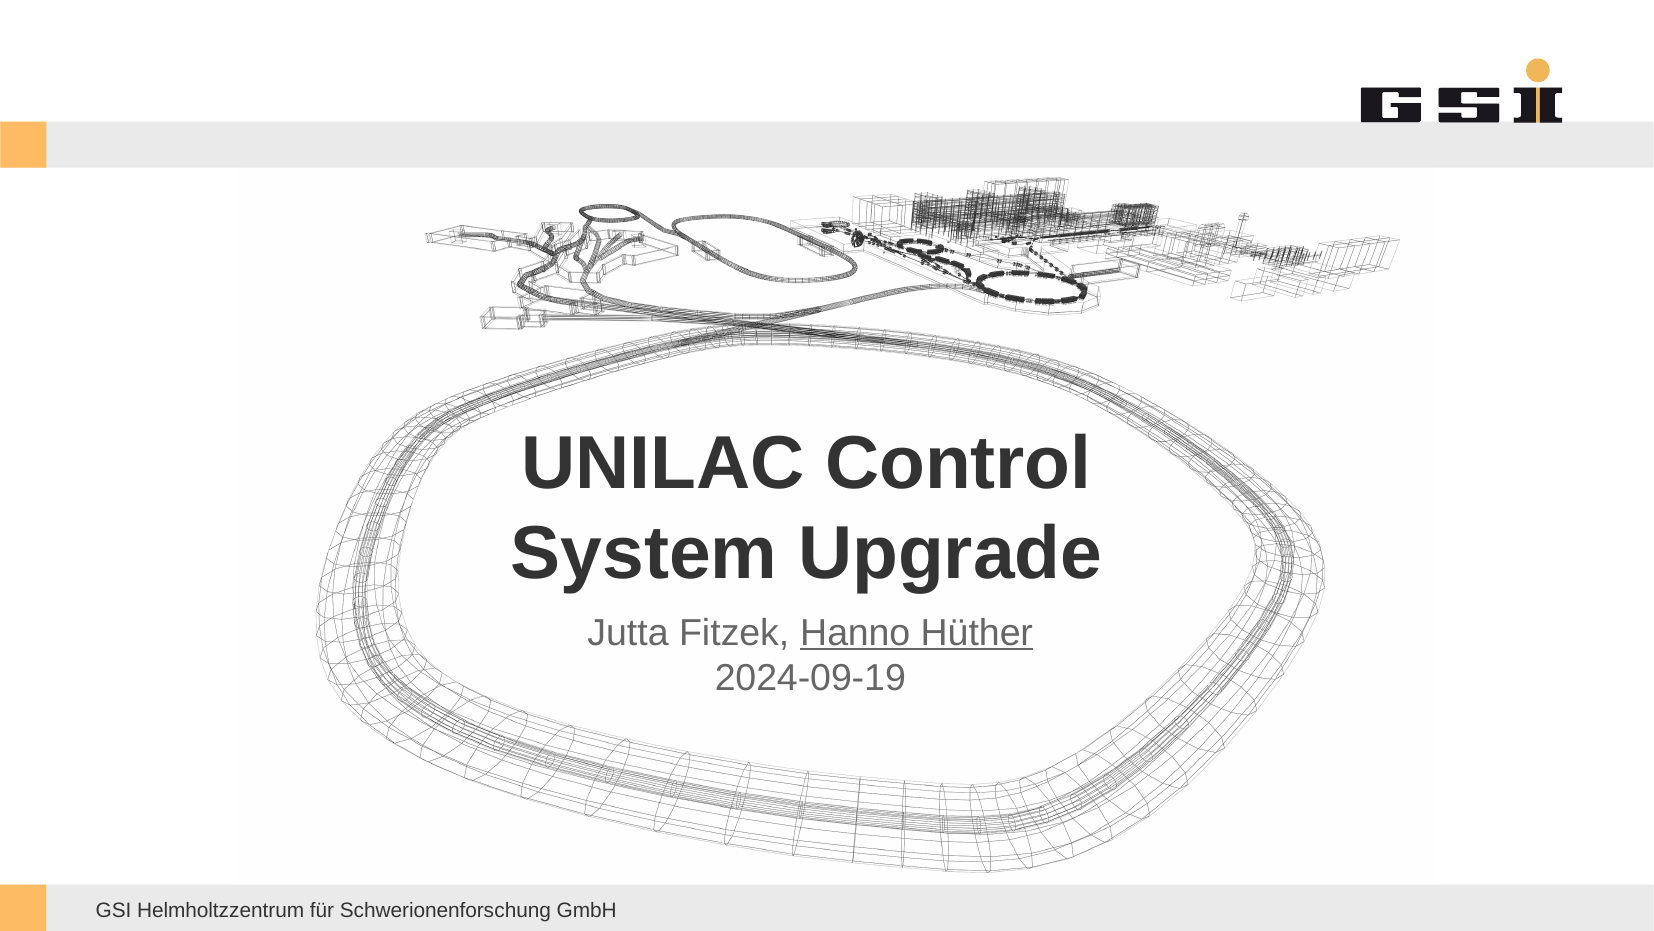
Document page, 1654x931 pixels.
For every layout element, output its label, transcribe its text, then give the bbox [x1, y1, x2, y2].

picture [890, 668, 900, 679]
picture [780, 669, 789, 682]
picture [815, 668, 826, 688]
picture [740, 668, 751, 688]
picture [1359, 56, 1564, 125]
subtitle Jutta Fitzek, Hanno Hüther 2024-09-19 [248, 600, 1373, 668]
picture [237, 168, 1435, 881]
title UNILAC Control System Upgrade [234, 495, 1379, 601]
picture [836, 668, 846, 679]
